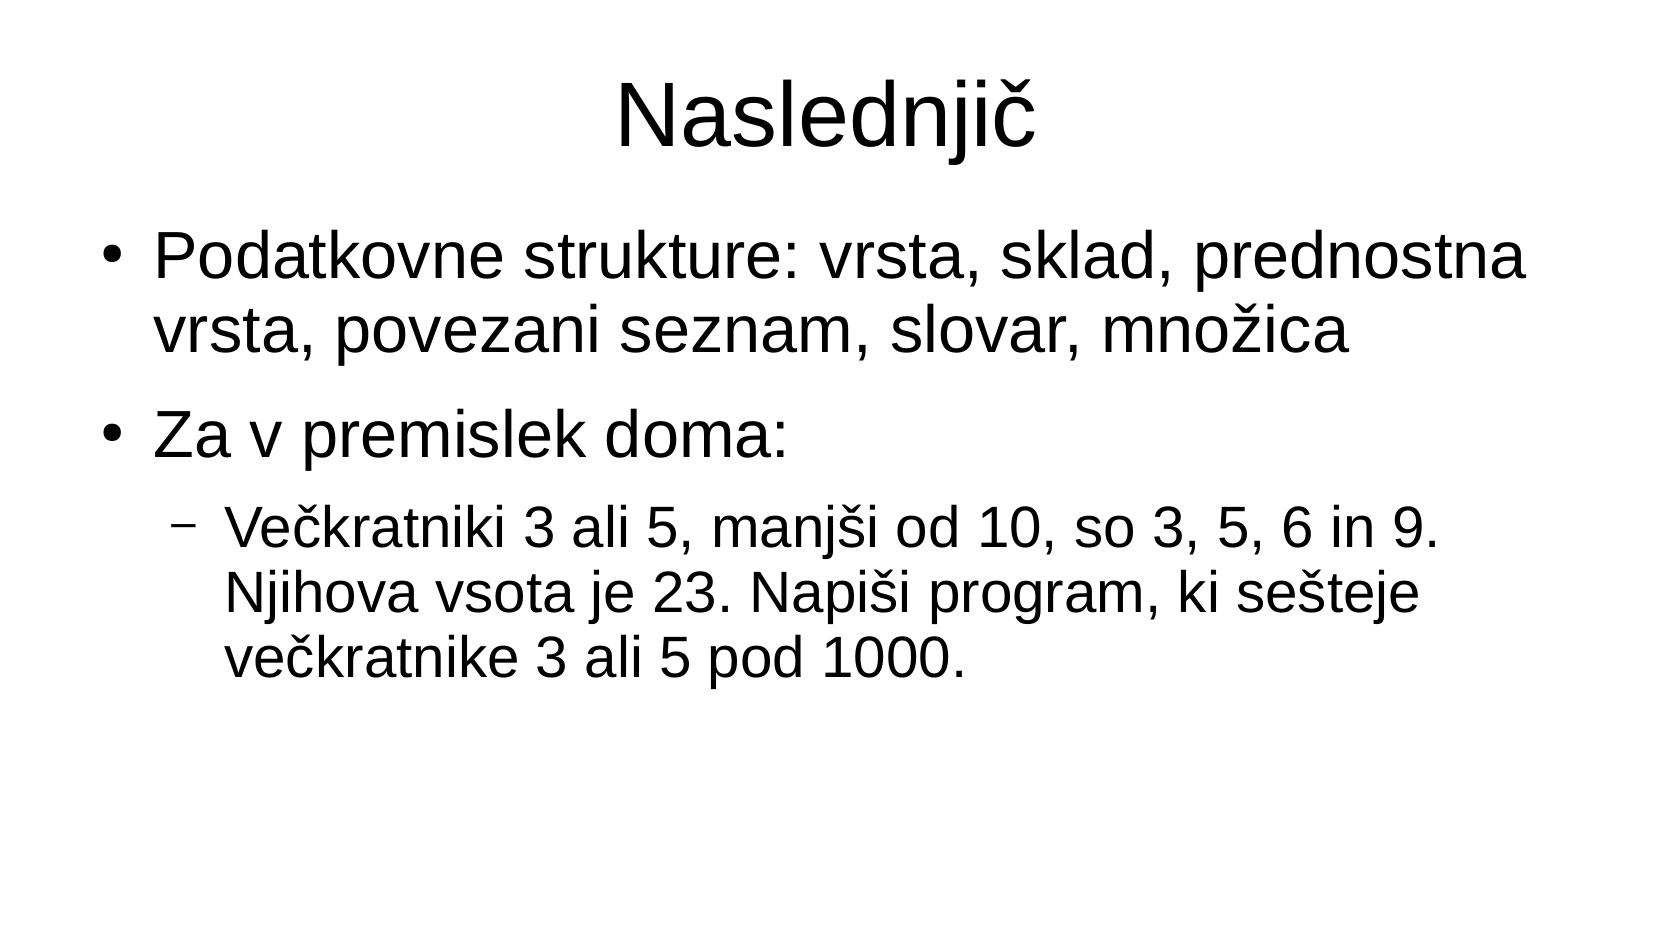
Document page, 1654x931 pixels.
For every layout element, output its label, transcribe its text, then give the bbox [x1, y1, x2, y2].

title Naslednjič [82, 37, 1571, 193]
list Podatkovne strukture: vrsta, sklad, prednostna vrsta, povezani seznam, slovar, množica Za v premislek doma: Večkratniki 3 ali 5, manjši od 10, so 3, 5, 6 in 9. Njihova vsota je 23. Napiši program, ki sešteje večkratnike 3 ali 5 pod 1000. [82, 217, 1571, 758]
